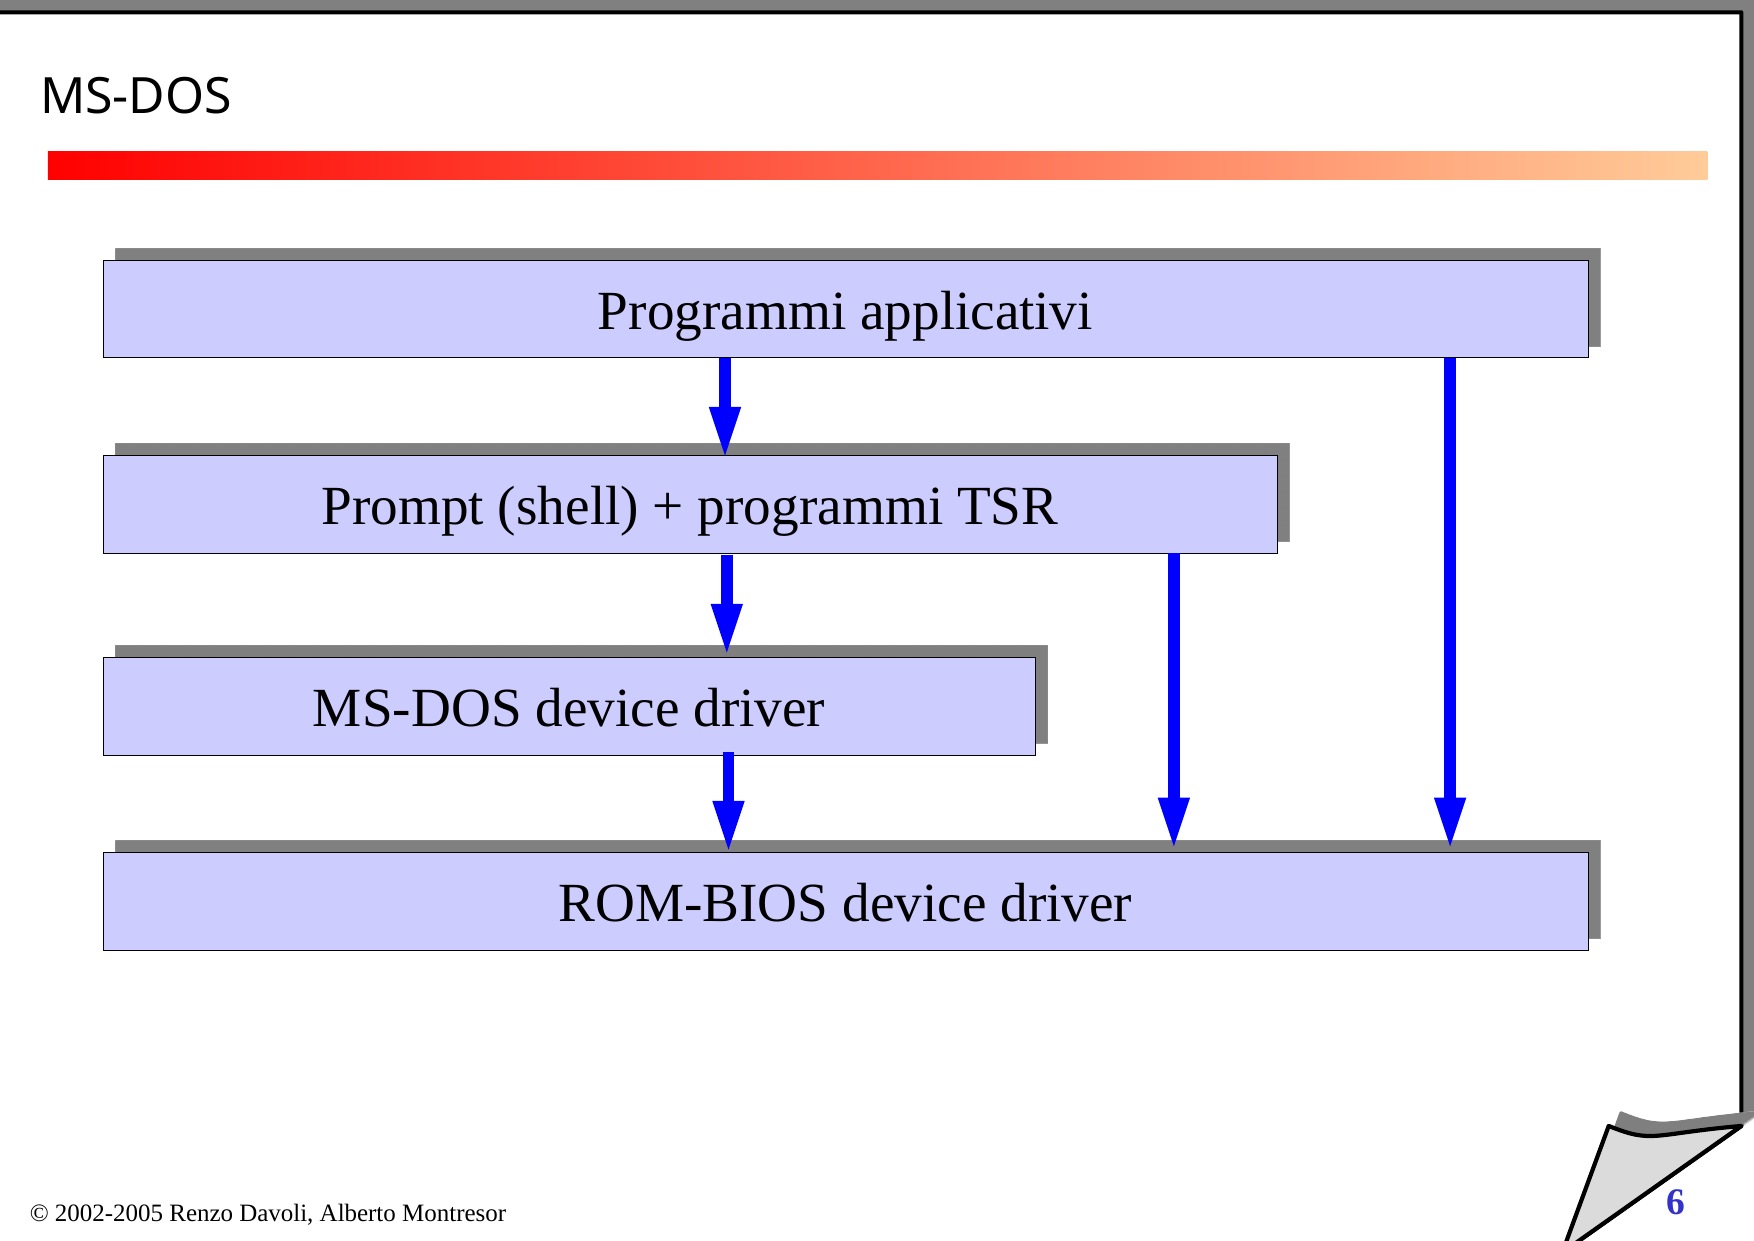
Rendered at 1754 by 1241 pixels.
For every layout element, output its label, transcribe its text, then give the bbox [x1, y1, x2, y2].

text_box ROM-BIOS device driver [103, 852, 1589, 951]
title MS-DOS [40, 49, 1714, 144]
text_box Prompt (shell) + programmi TSR [103, 455, 1278, 554]
text_box Programmi applicativi [103, 260, 1589, 358]
text_box MS-DOS device driver [103, 657, 1036, 756]
